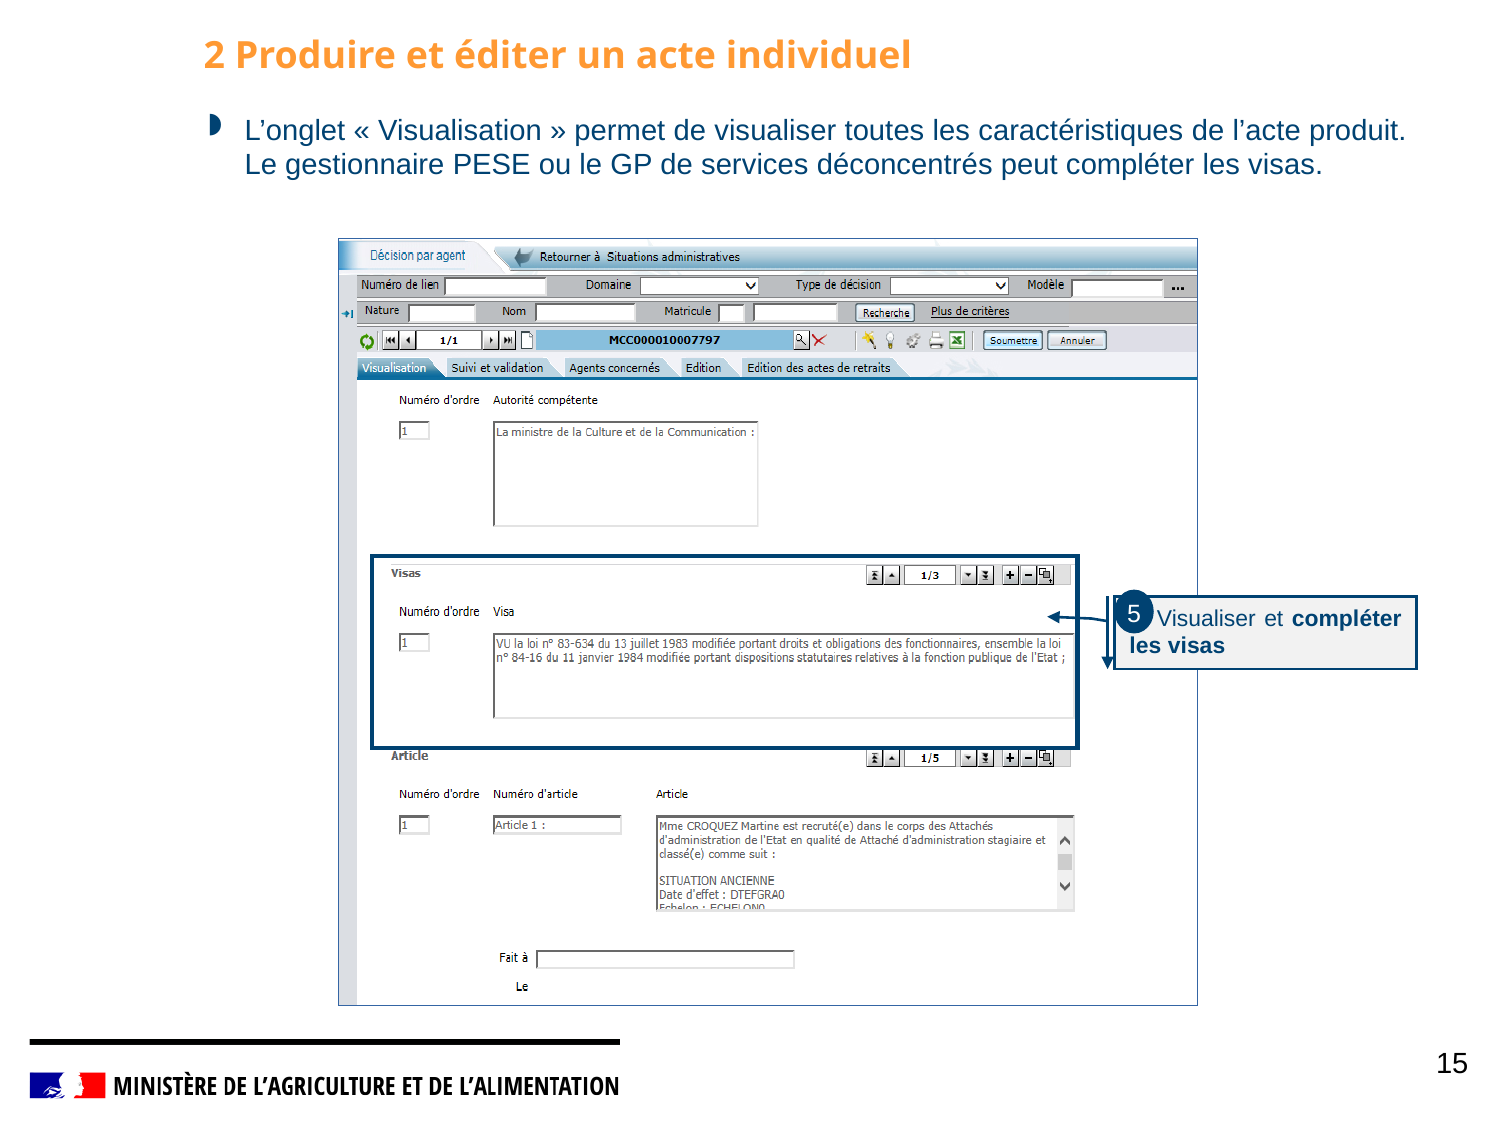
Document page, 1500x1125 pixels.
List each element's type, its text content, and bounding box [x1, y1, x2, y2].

picture [29, 1039, 620, 1099]
text_box 5 [1114, 589, 1154, 634]
text_box 2 Produire et éditer un acte individuel [188, 23, 1323, 95]
picture [338, 238, 1198, 1006]
text_box 5. Visualiser et compléter les visas [1115, 596, 1417, 669]
text_box L’onglet « Visualisation » permet de visualiser toutes les caractéristiques de l’acte produit. Le gestionnaire PESE ou le GP de services déconcentrés peut compléter les visas. [194, 103, 1438, 225]
